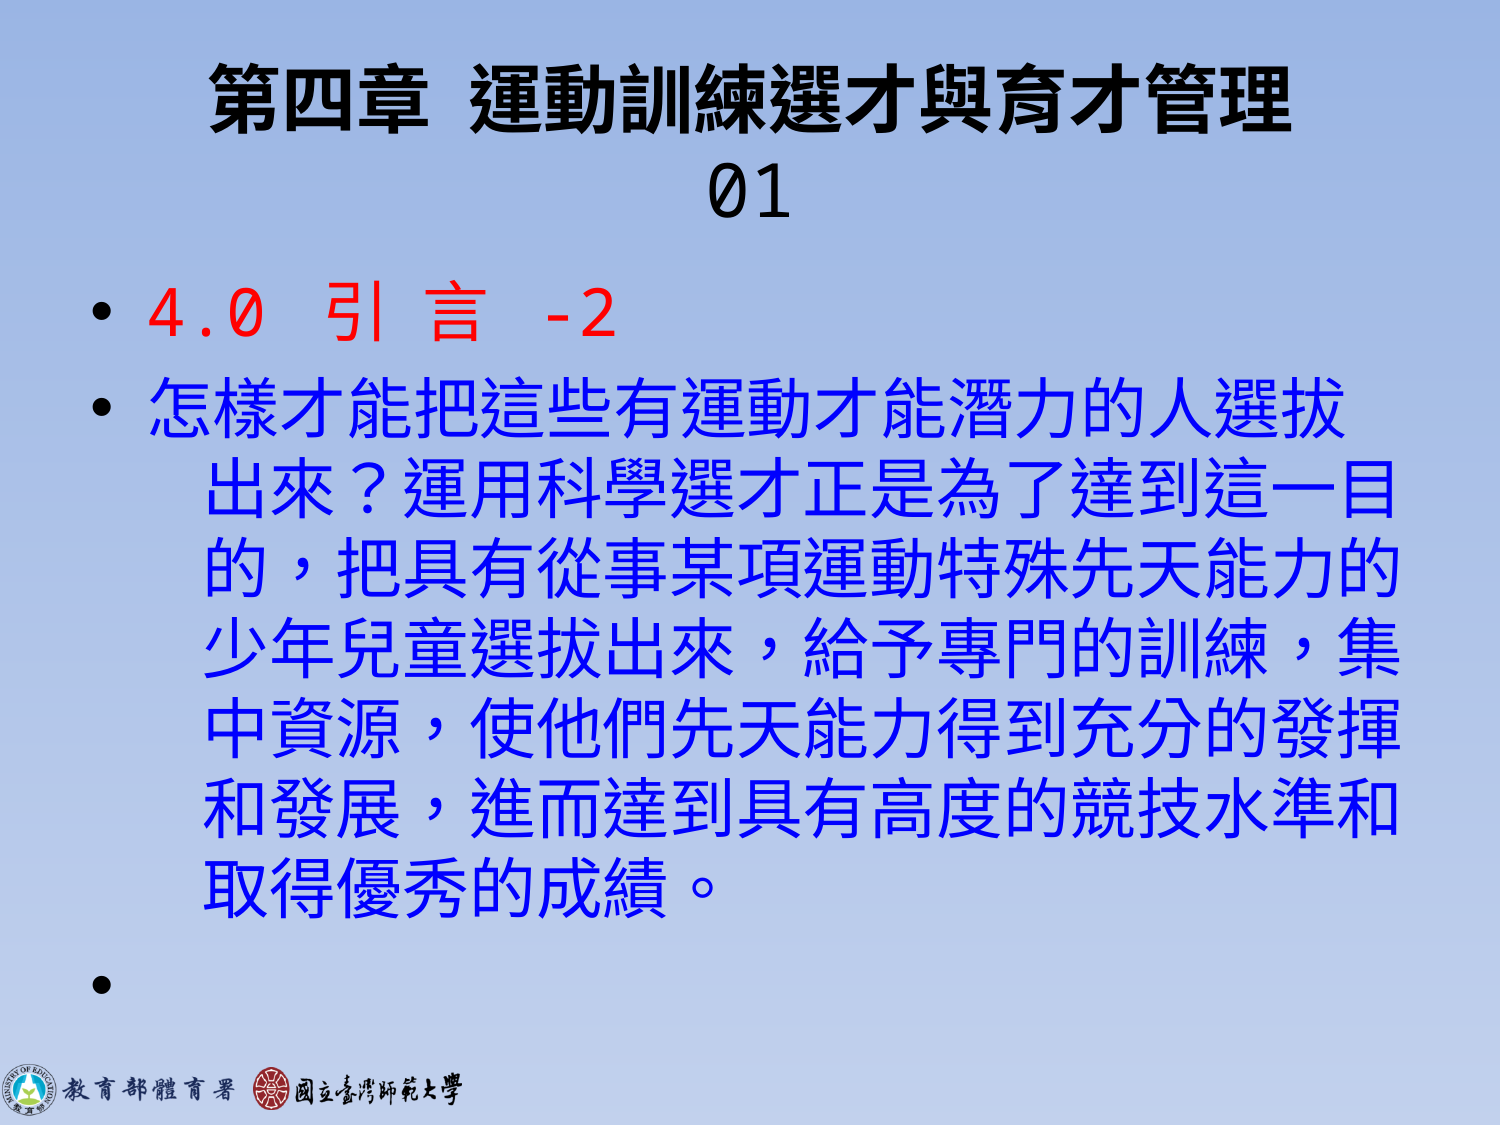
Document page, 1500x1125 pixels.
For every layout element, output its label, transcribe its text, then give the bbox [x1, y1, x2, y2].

list 4.0 引 言 -2 怎樣才能把這些有運動才能潛力的人選拔出來？運用科學選才正是為了達到這一目的，把具有從事某項運動特殊先天能力的少年兒童選拔出來，給予專門的訓練，集中資源，使他們先天能力得到充分的發揮和發展，進而達到具有高度的競技水準和取得優秀的成績。 [75, 262, 1426, 1005]
title 第四章 運動訓練選才與育才管理 01 [75, 45, 1426, 233]
